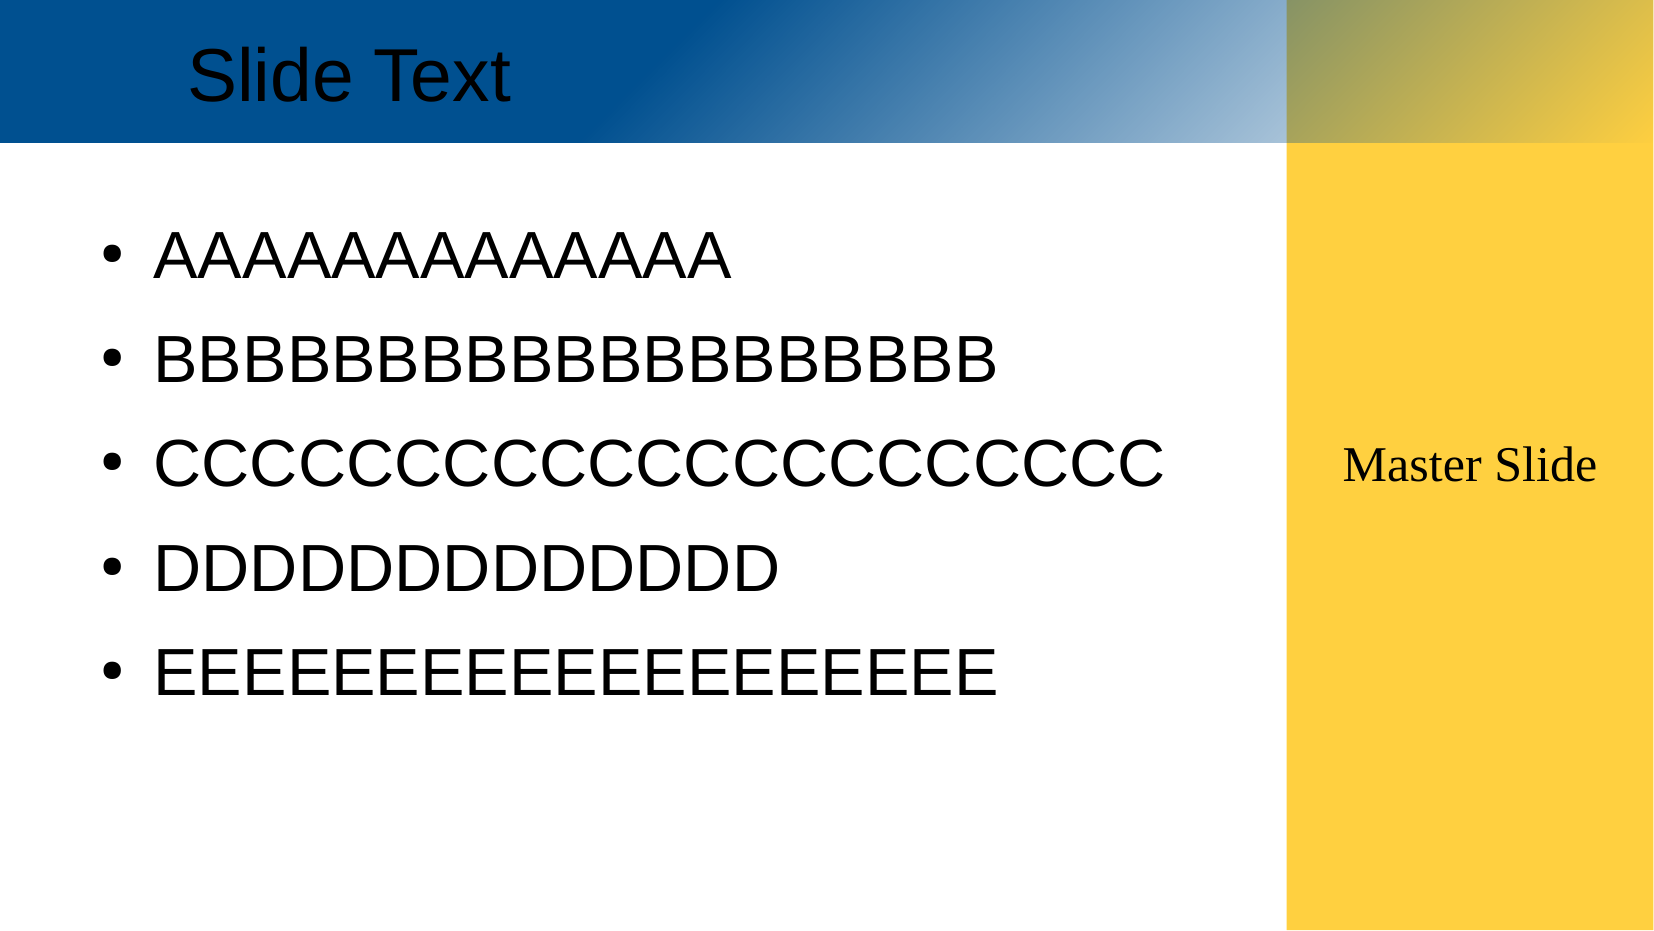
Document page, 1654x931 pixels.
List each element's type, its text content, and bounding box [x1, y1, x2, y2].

list AAAAAAAAAAAAA BBBBBBBBBBBBBBBBBBB CCCCCCCCCCCCCCCCCCCCC DDDDDDDDDDDDD EEEEEEEEEEEEEEEEEEE [82, 217, 1571, 758]
text_box [0, 0, 1654, 143]
text_box Slide Text [112, 25, 586, 125]
